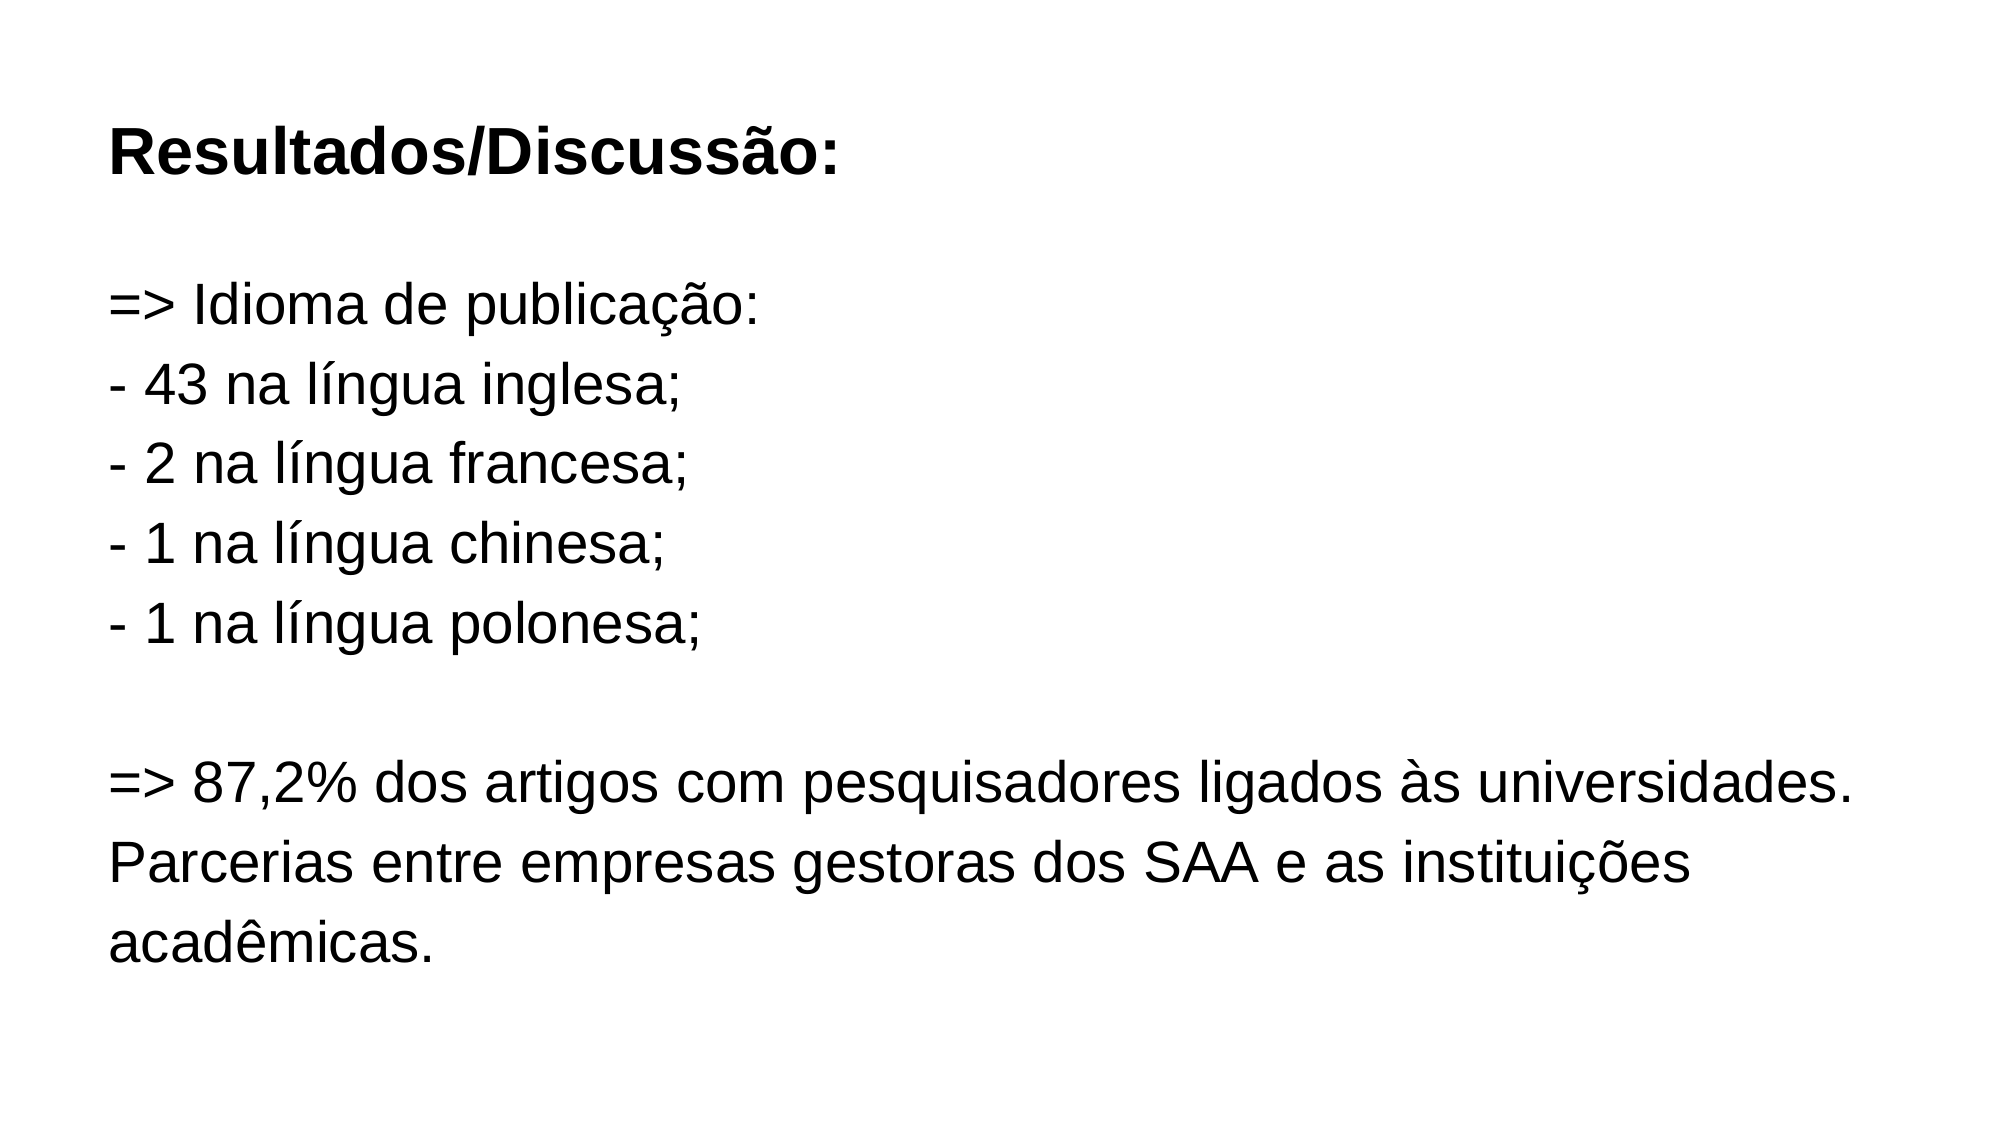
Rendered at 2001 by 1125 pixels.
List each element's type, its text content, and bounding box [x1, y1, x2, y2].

title Resultados/Discussão: => Idioma de publicação: - 43 na língua inglesa; - 2 na língua francesa; - 1 na língua chinesa; - 1 na língua polonesa; => 87,2% dos artigos com pesquisadores ligados às universidades. Parcerias entre empresas gestoras dos SAA e as instituições acadêmicas. [93, 89, 1878, 1001]
